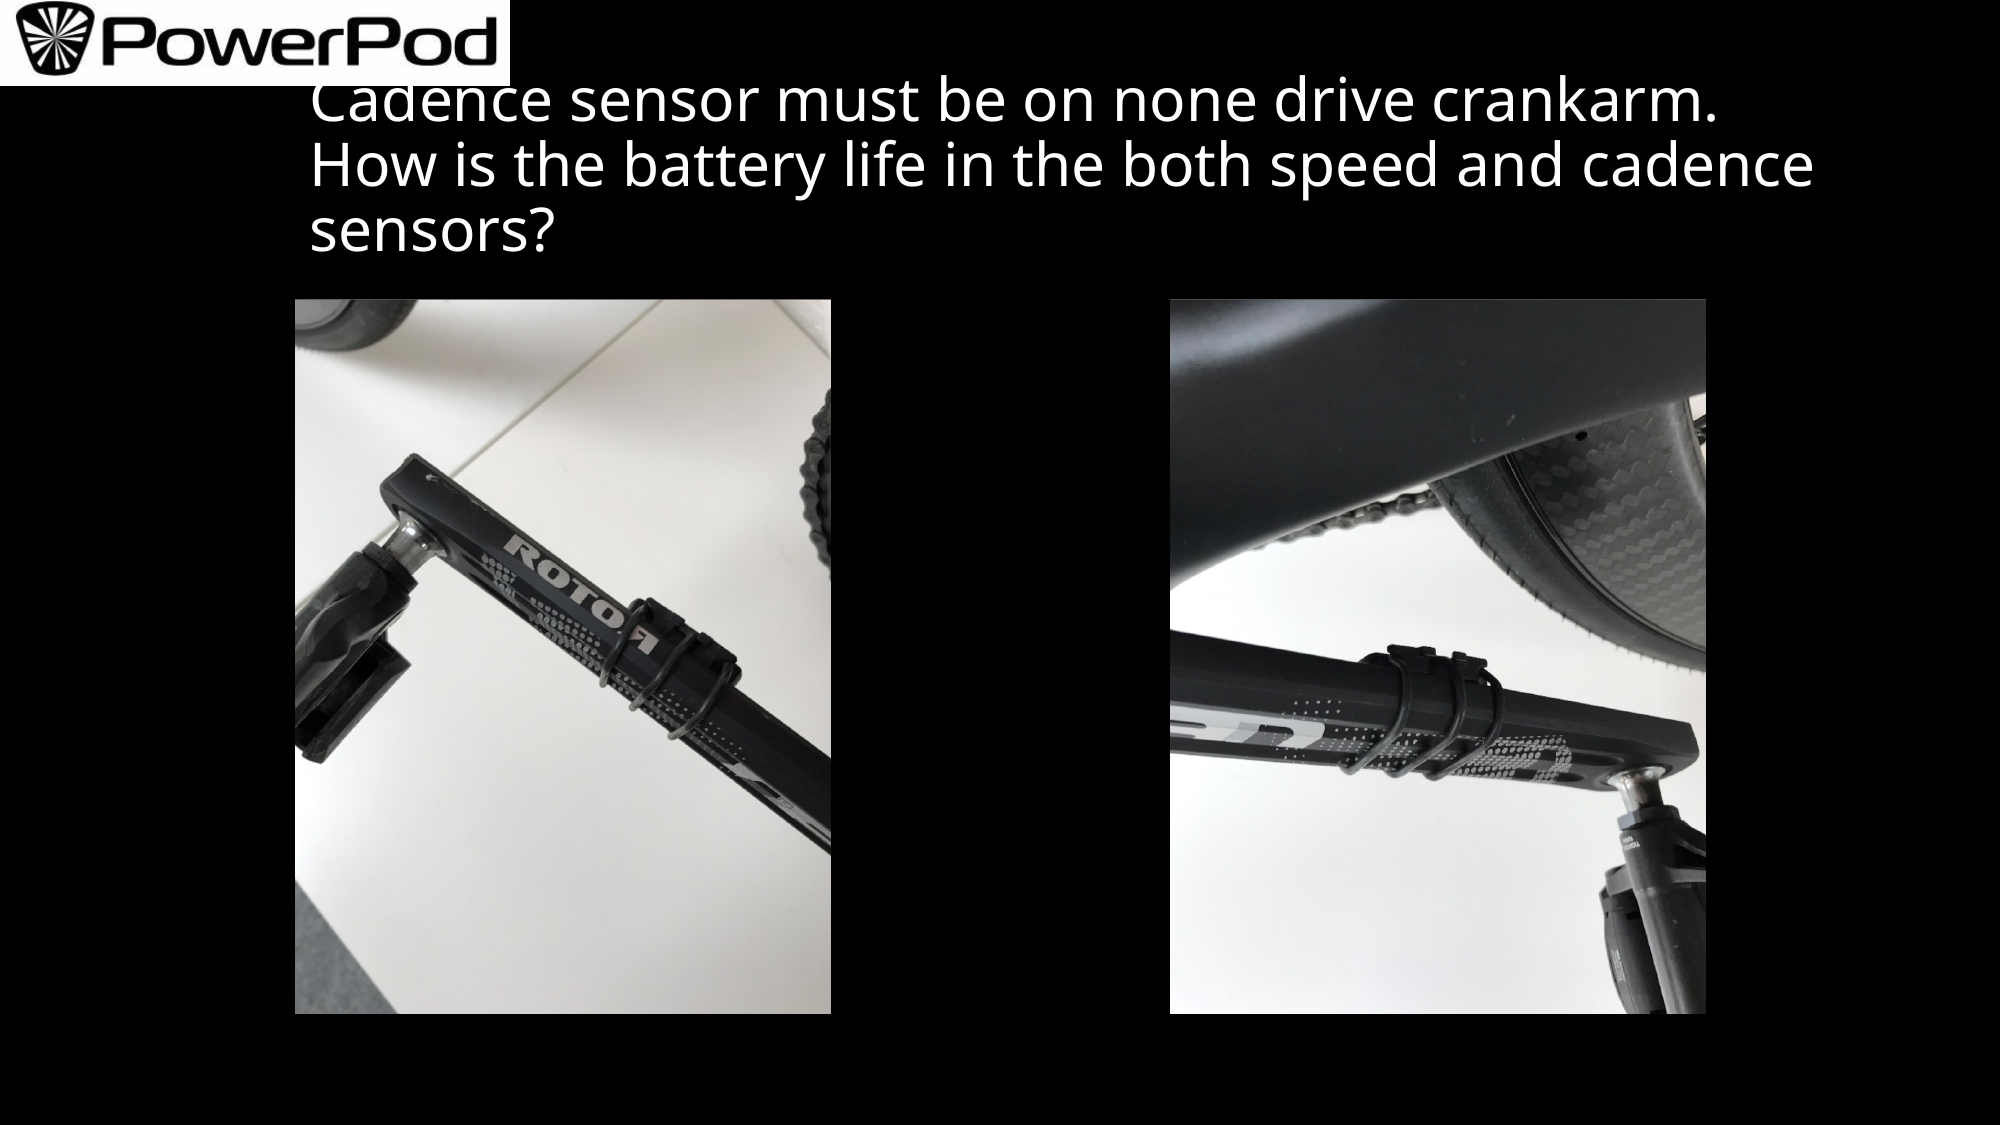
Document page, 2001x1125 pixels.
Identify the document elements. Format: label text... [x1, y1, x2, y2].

picture [1169, 299, 1706, 1014]
picture [294, 299, 831, 1014]
title Cadence sensor must be on none drive crankarm. How is the battery life in the both speed and cadence sensors? [294, 58, 1863, 276]
picture [0, 0, 510, 86]
